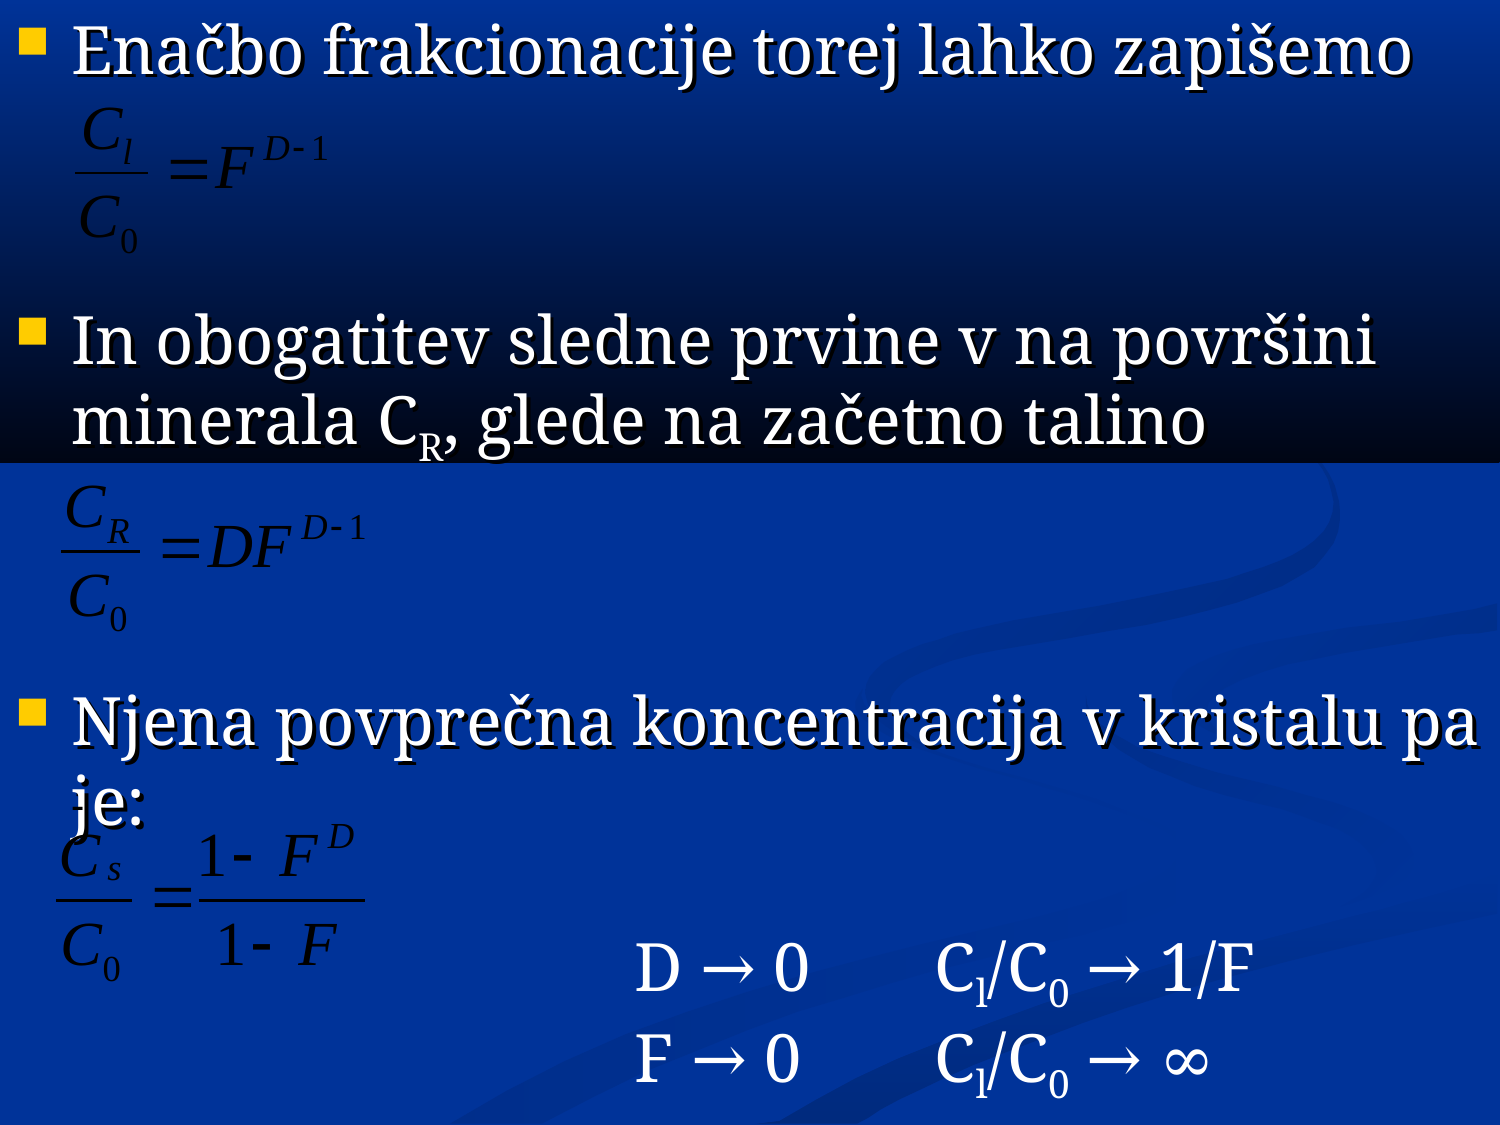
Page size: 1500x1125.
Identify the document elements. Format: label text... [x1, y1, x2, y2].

chart [64, 89, 337, 268]
chart [45, 780, 380, 995]
text_box D → 0 Cl/C0 → 1/F F → 0 Cl/C0 → ∞ [620, 916, 1447, 1115]
chart [50, 467, 375, 646]
list Enačbo frakcionacije torej lahko zapišemo In obogatitev sledne prvine v na površini minerala CR, glede na začetno talino Njena povprečna koncentracija v kristalu pa je: [0, 0, 1500, 1125]
